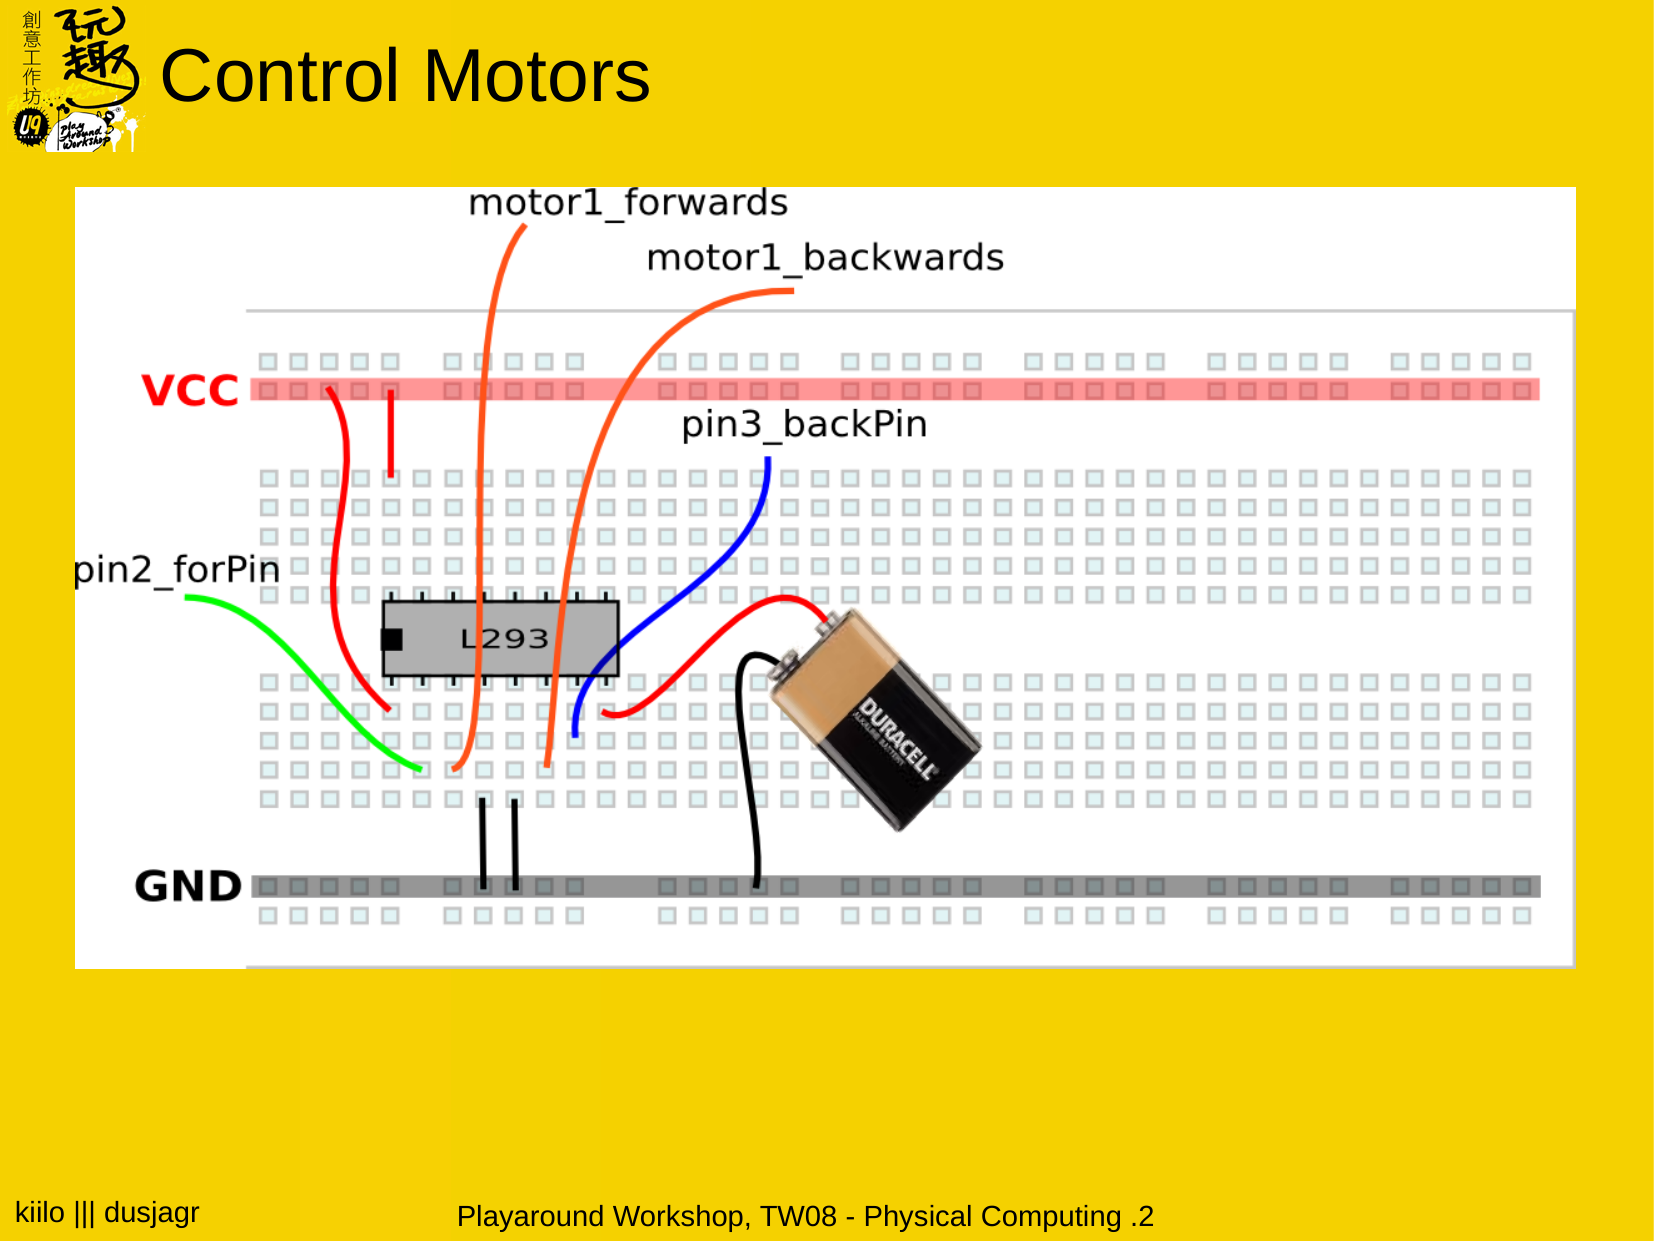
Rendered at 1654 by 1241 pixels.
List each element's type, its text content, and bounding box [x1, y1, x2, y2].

picture [0, 0, 1654, 1241]
title Control Motors [159, 7, 1627, 143]
